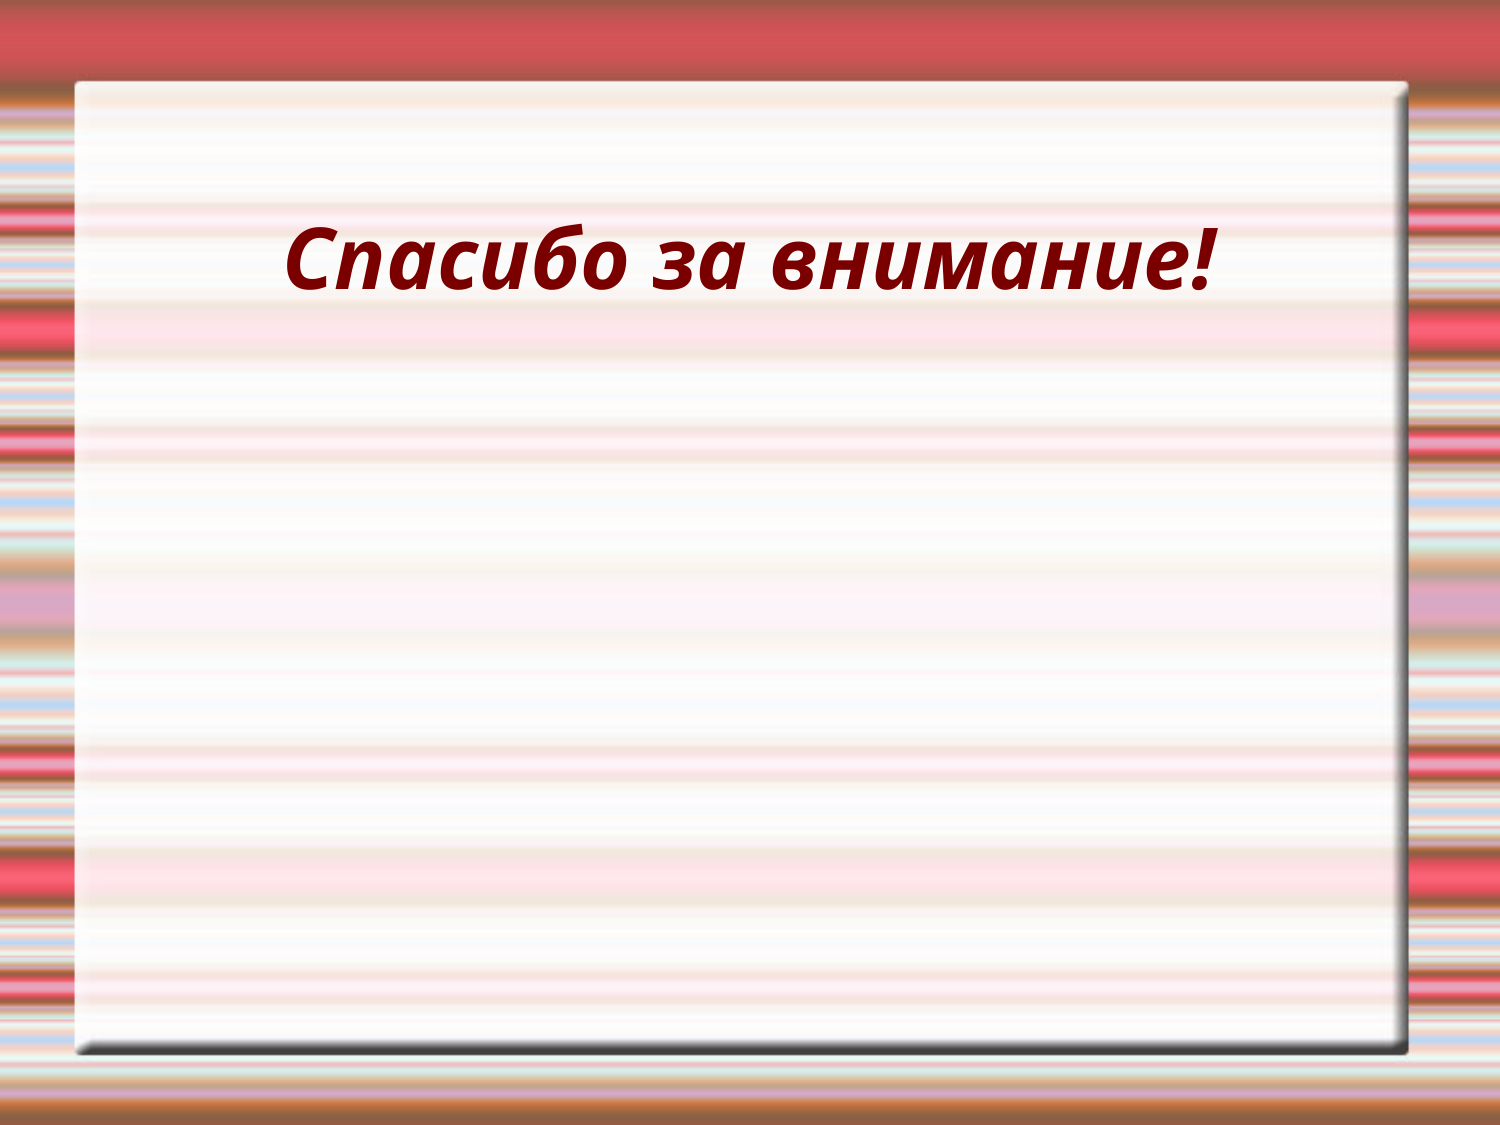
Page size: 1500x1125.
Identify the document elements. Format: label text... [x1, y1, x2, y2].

title Спасибо за внимание! [75, 196, 1425, 716]
